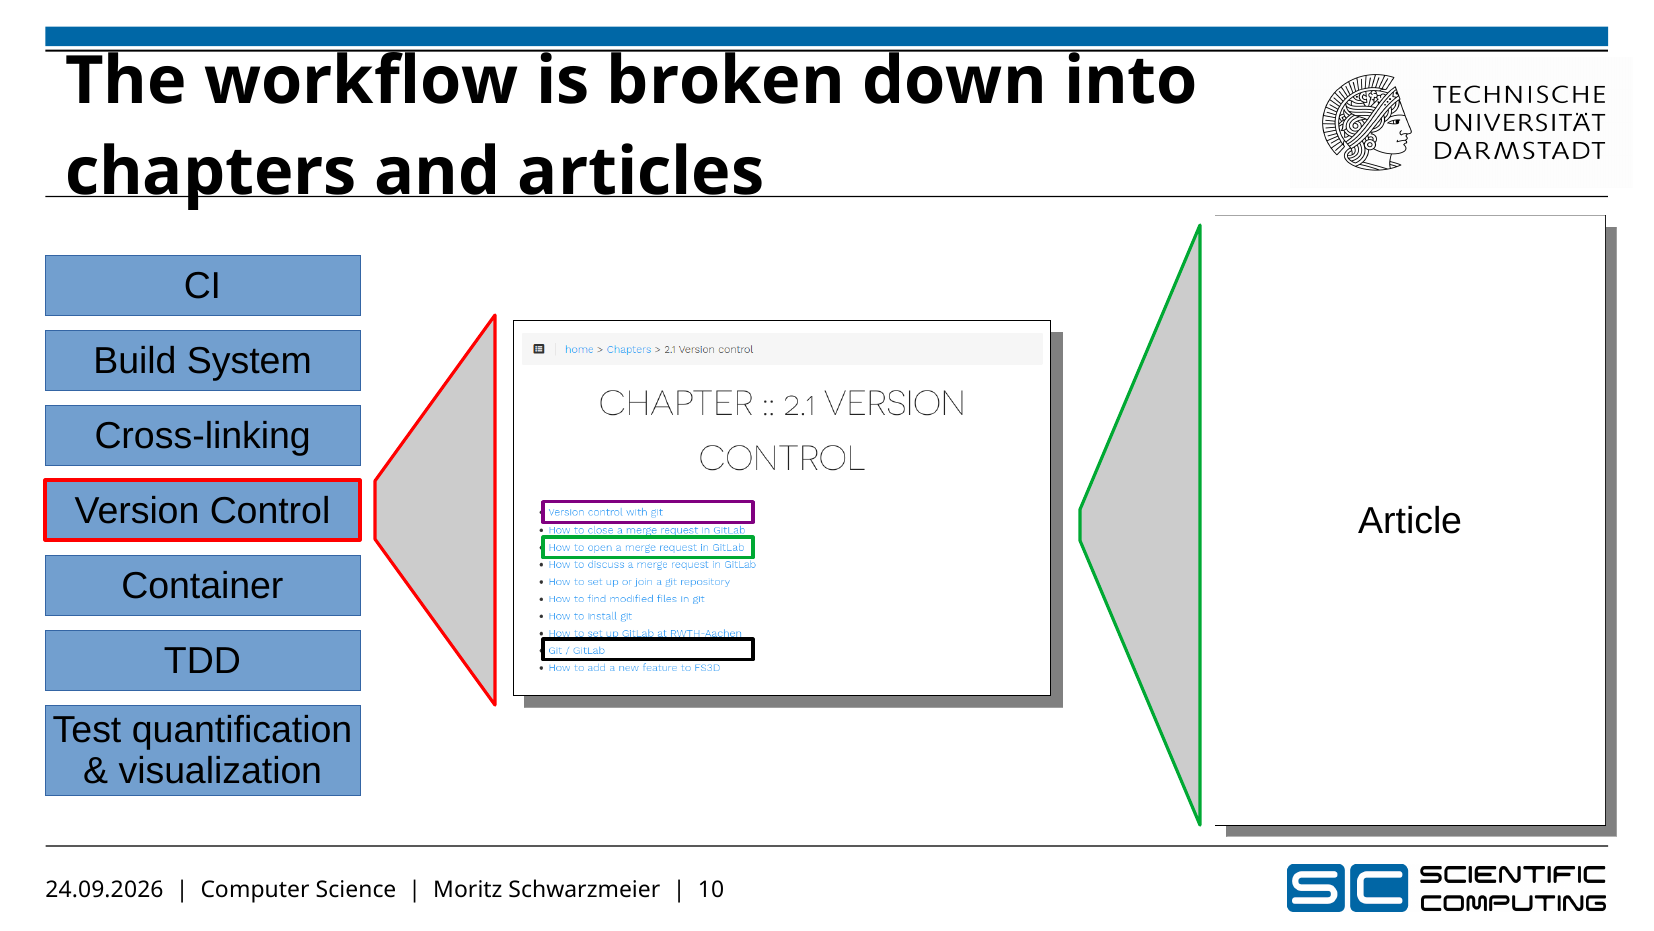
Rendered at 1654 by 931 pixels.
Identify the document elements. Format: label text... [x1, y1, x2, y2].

picture [1287, 864, 1606, 912]
text_box [1079, 225, 1201, 826]
text_box Version Control [47, 482, 358, 538]
title The workflow is broken down into chapters and articles [64, 0, 1309, 269]
text_box Build System [45, 330, 361, 391]
text_box Test quantification & visualization [45, 705, 361, 796]
text_box Container [45, 555, 361, 616]
text_box Cross-linking [45, 405, 361, 466]
text_box Article [1215, 215, 1606, 825]
text_box [374, 315, 496, 706]
text_box TDD [45, 630, 361, 691]
picture [513, 320, 1051, 696]
text_box CI [45, 255, 361, 316]
picture [1309, 57, 1633, 188]
